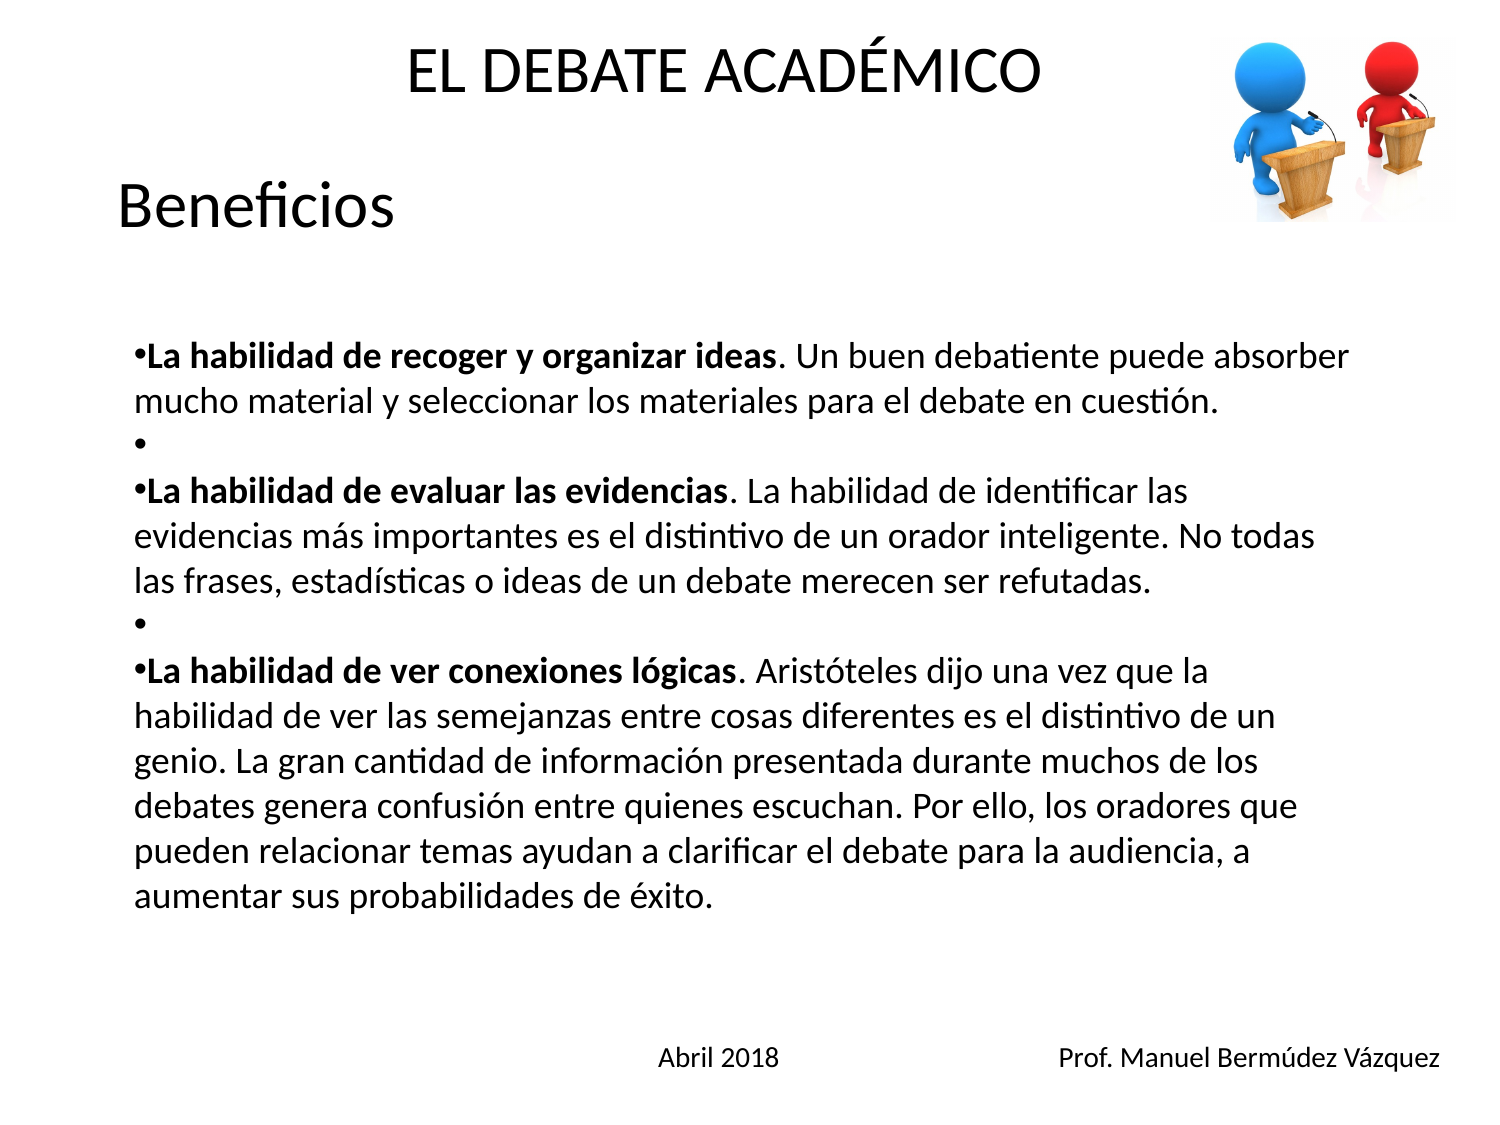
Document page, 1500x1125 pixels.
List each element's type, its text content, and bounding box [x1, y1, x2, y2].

text_box Beneficios [103, 152, 647, 249]
text_box La habilidad de recoger y organizar ideas. Un buen debatiente puede absorber mucho material y seleccionar los materiales para el debate en cuestión. La habilidad de evaluar las evidencias. La habilidad de identificar las evidencias más importantes es el distintivo de un orador inteligente. No todas las frases, estadísticas o ideas de un debate merecen ser refutadas. La habilidad de ver conexiones lógicas. Aristóteles dijo una vez que la habilidad de ver las semejanzas entre cosas diferentes es el distintivo de un genio. La gran cantidad de información presentada durante muchos de los debates genera confusión entre quienes escuchan. Por ello, los oradores que pueden relacionar temas ayudan a clarificar el debate para la audiencia, a aumentar sus probabilidades de éxito. [119, 323, 1366, 924]
